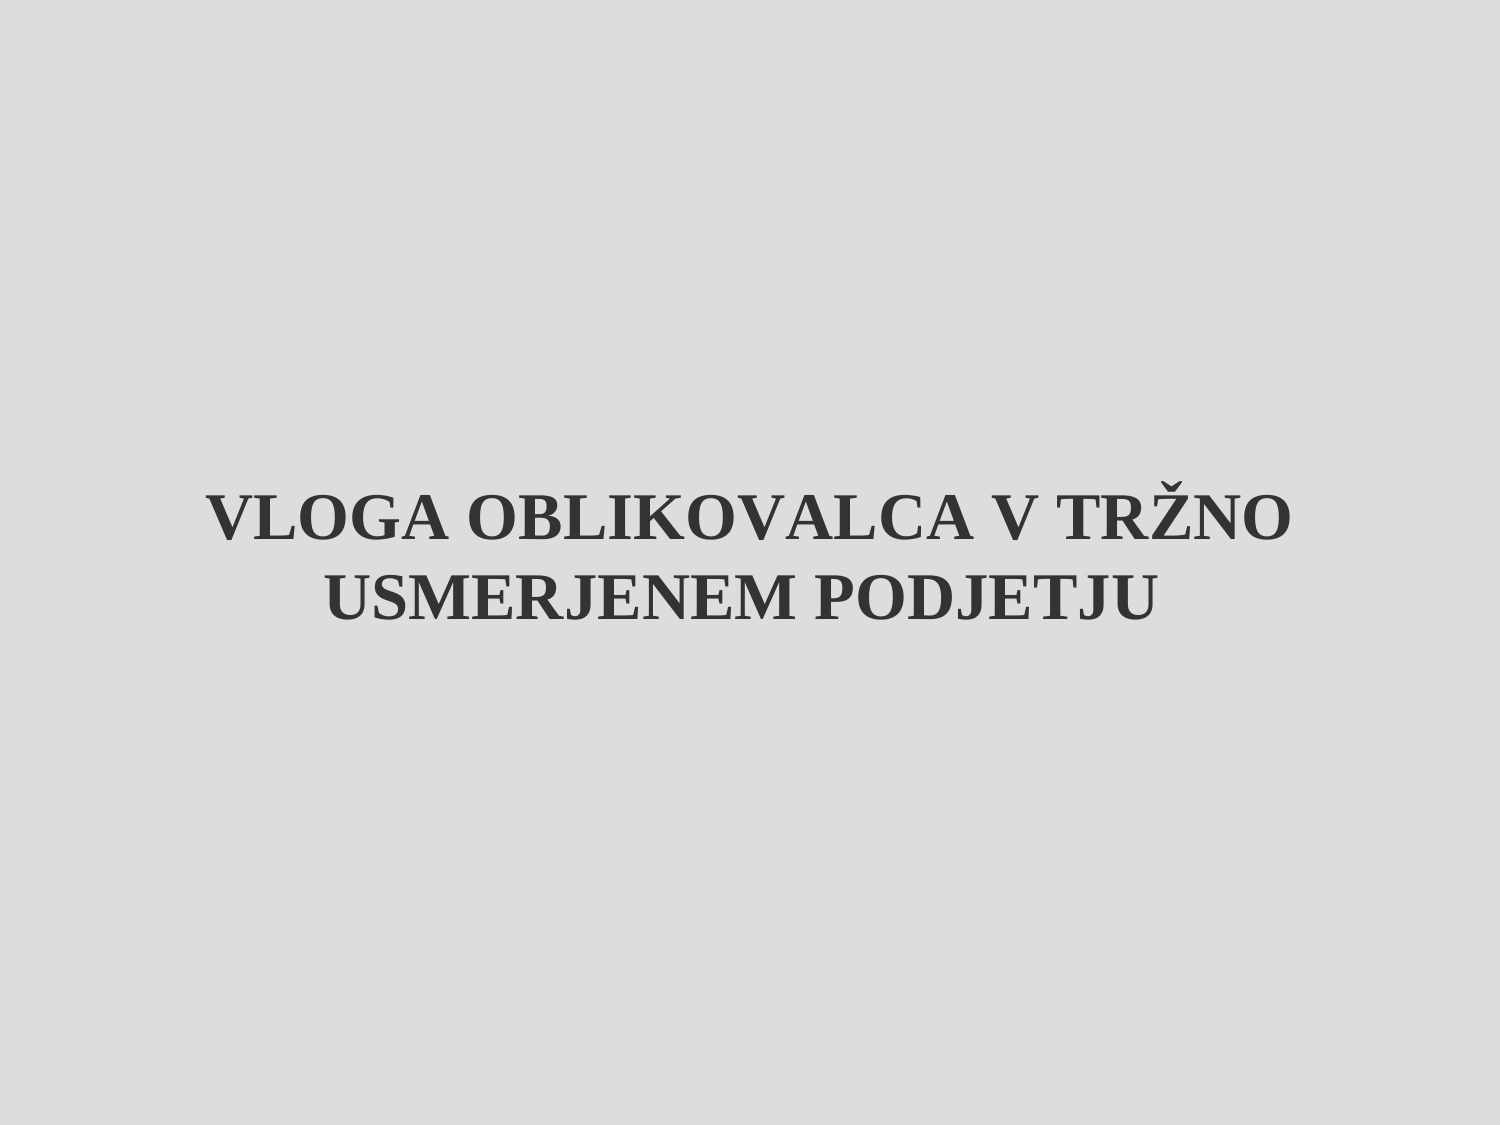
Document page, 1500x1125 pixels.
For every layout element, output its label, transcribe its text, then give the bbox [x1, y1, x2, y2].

text_box VLOGA OBLIKOVALCA V TRŽNO USMERJENEM PODJETJU [112, 224, 1388, 1091]
